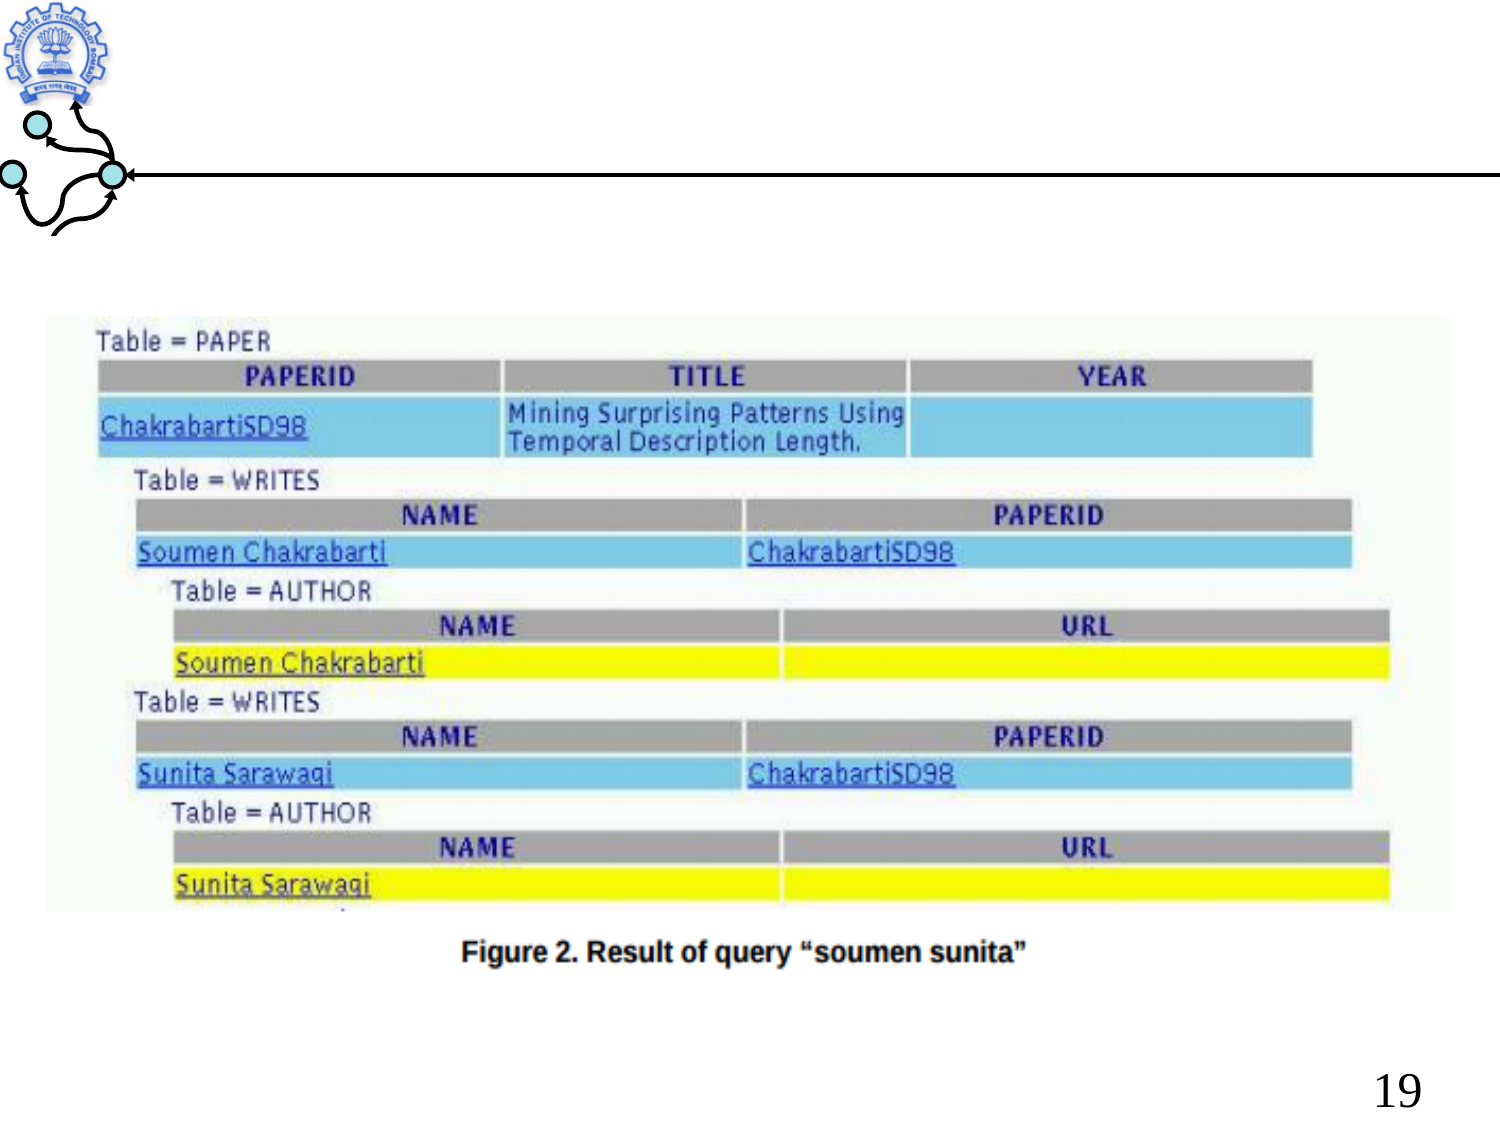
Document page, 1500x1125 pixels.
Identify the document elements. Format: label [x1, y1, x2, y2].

picture [0, 0, 113, 106]
picture [0, 236, 1500, 1016]
